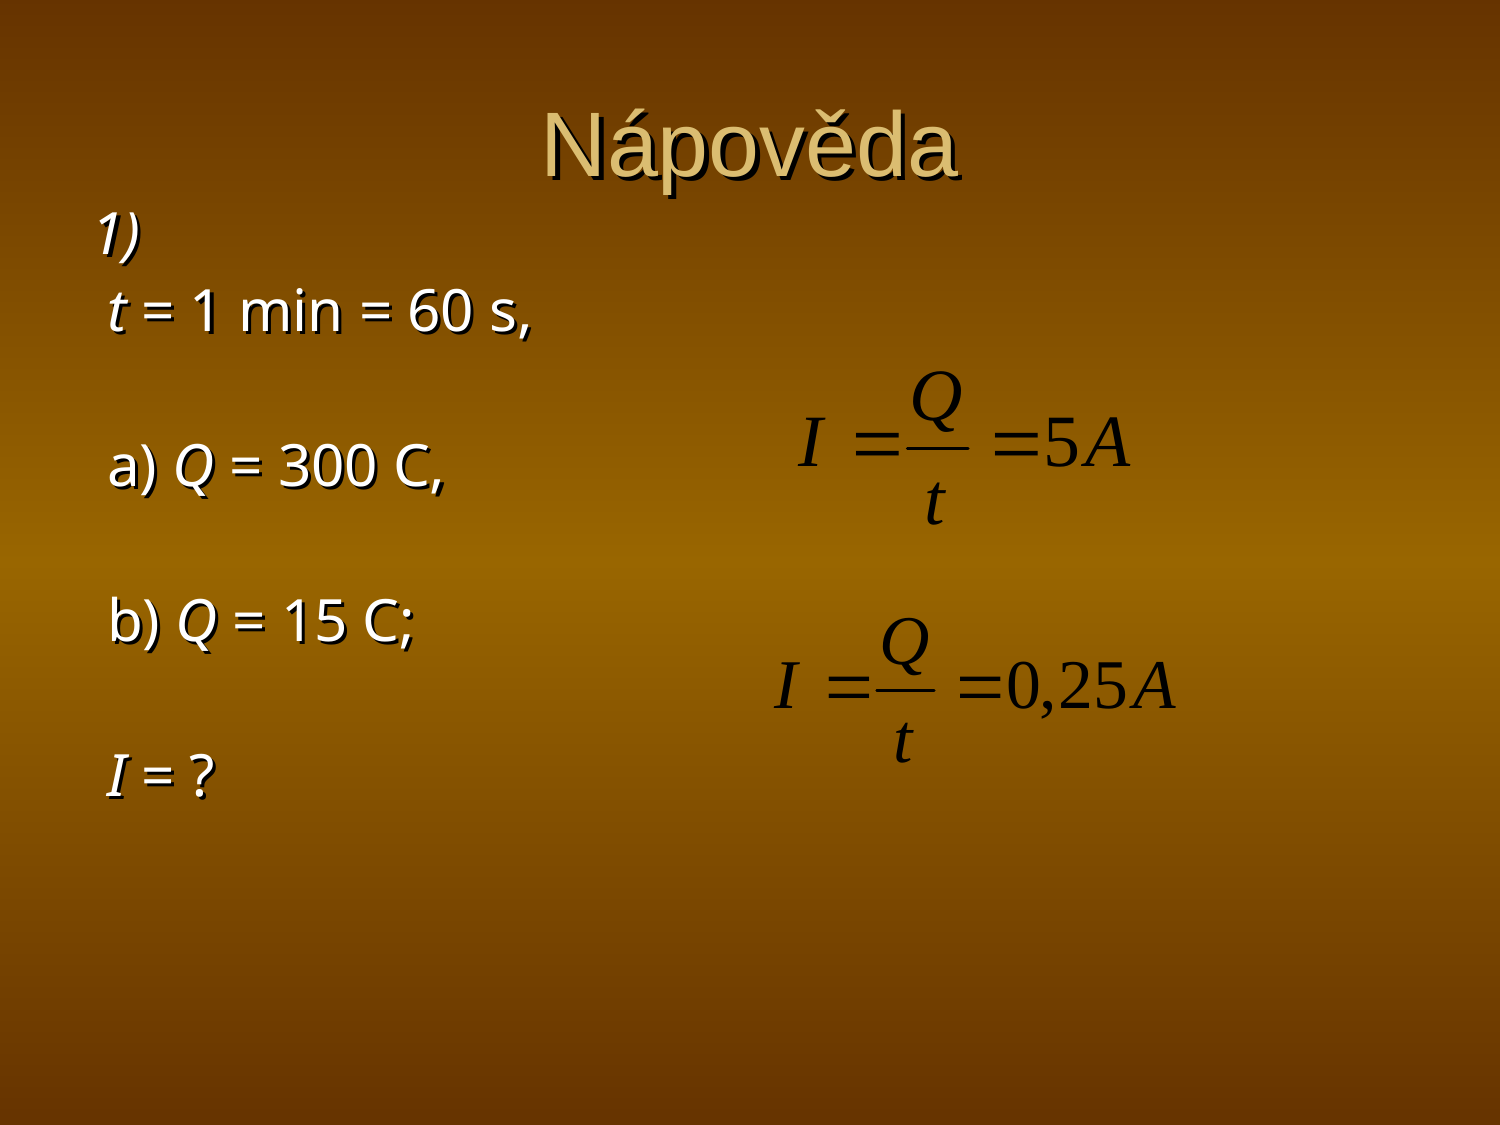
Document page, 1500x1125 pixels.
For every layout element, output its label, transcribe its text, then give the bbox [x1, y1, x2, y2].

text_box [785, 350, 1143, 541]
text_box [761, 597, 1186, 779]
list 1) t = 1 min = 60 s, a) Q = 300 C, b) Q = 15 C; I = ? [76, 196, 740, 1011]
title Nápověda [75, 45, 1426, 234]
